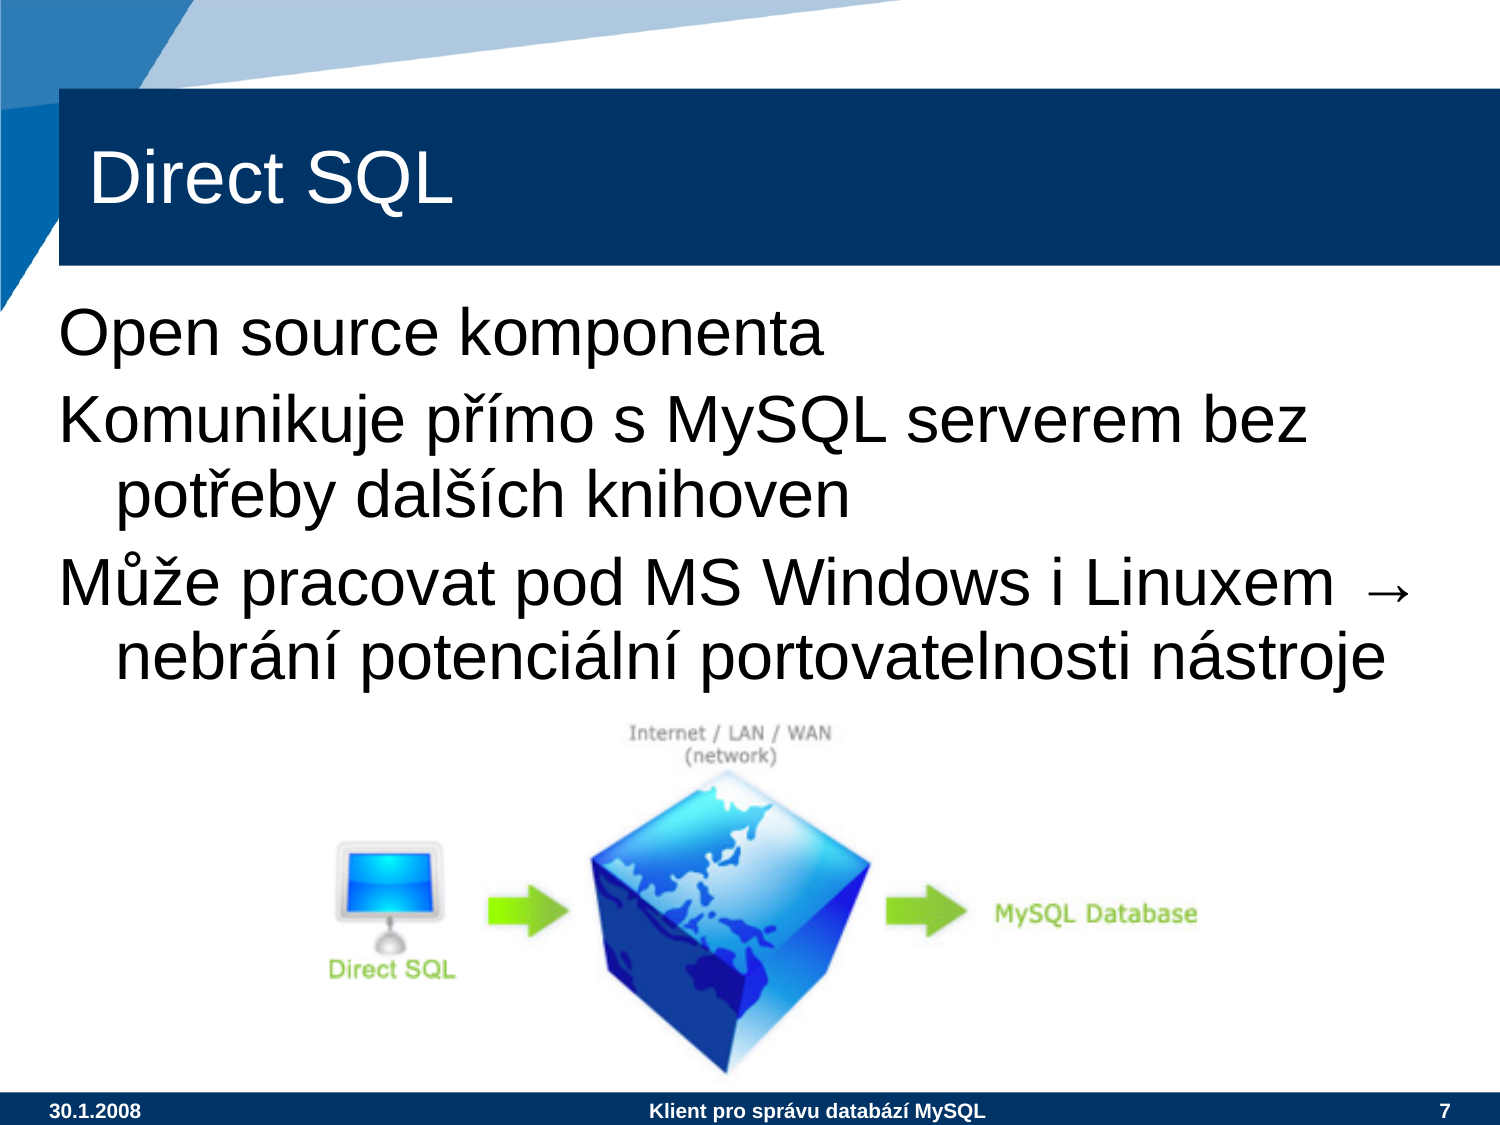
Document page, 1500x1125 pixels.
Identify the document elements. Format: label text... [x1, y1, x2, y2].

picture [0, 0, 945, 355]
list Open source komponenta Komunikuje přímo s MySQL serverem bez potřeby dalších knihoven Může pracovat pod MS Windows i Linuxem → nebrání potenciální portovatelnosti nástroje [59, 295, 1475, 1019]
picture [295, 708, 1237, 1092]
title Direct SQL [88, 125, 1500, 229]
